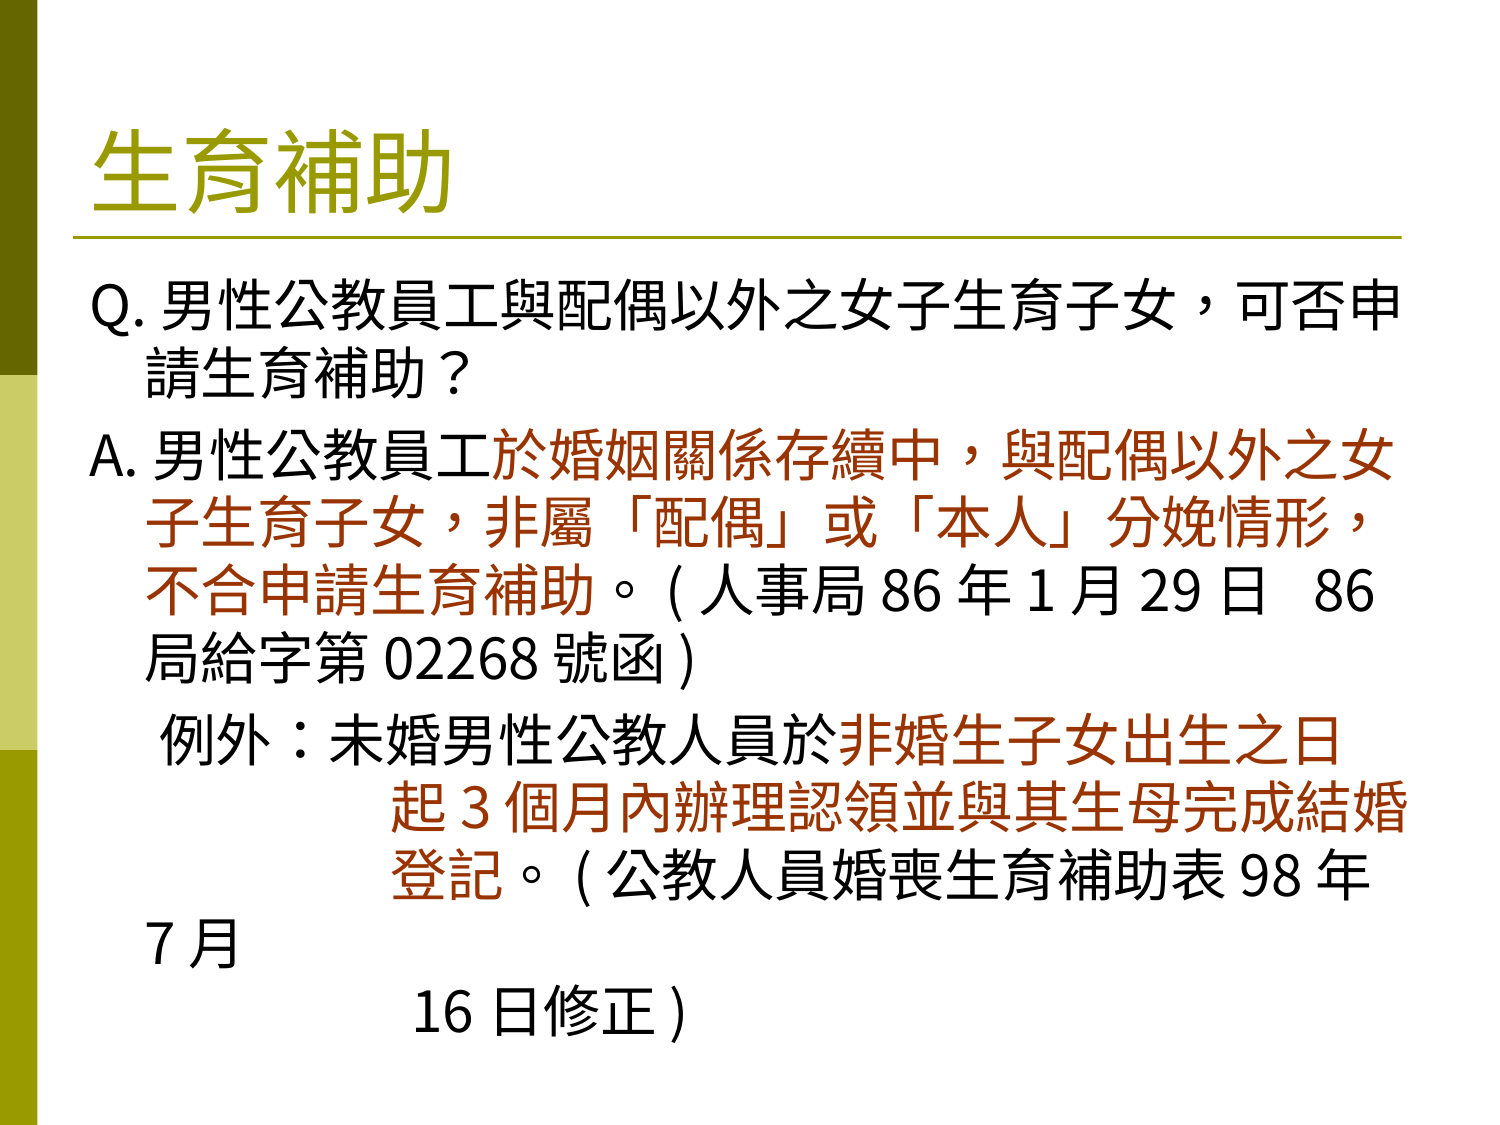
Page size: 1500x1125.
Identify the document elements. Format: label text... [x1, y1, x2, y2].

title 生育補助 [75, 45, 1426, 233]
list Q.男性公教員工與配偶以外之女子生育子女，可否申請生育補助？ A.男性公教員工於婚姻關係存續中，與配偶以外之女子生育子女，非屬「配偶」或「本人」分娩情形，不合申請生育補助。(人事局86年1月29日 86局給字第02268號函) 例外：未婚男性公教人員於非婚生子女出生之日 起3個月內辦理認領並與其生母完成結婚 登記。(公教人員婚喪生育補助表98年7月 16日修正) [75, 262, 1426, 1071]
